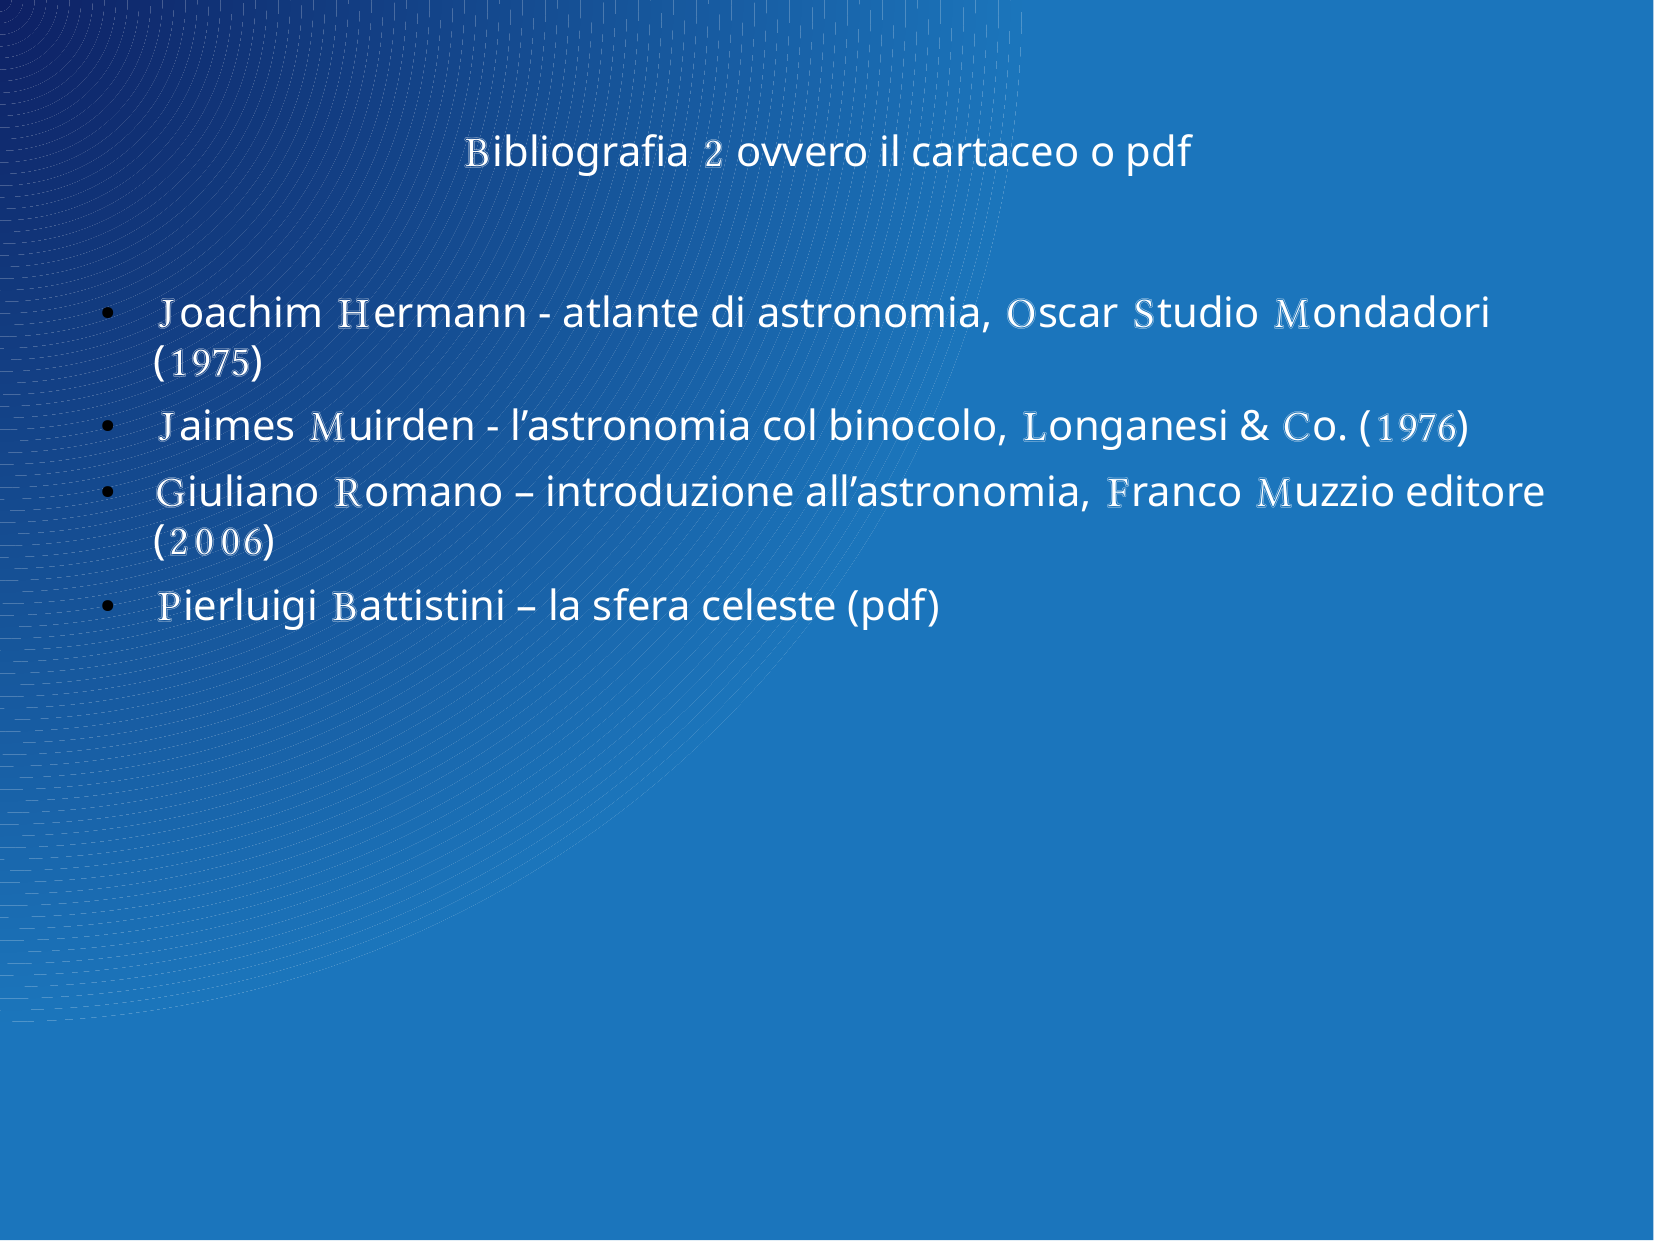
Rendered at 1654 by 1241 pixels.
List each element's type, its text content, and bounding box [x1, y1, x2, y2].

list Joachim Hermann - atlante di astronomia, Oscar Studio Mondadori (1975) Jaimes Muirden - l’astronomia col binocolo, Longanesi & Co. (1976) Giuliano Romano – introduzione all’astronomia, Franco Muzzio editore (2006) Pierluigi Battistini – la sfera celeste (pdf) [82, 290, 1571, 1010]
title Bibliografia 2 ovvero il cartaceo o pdf [82, 49, 1571, 257]
